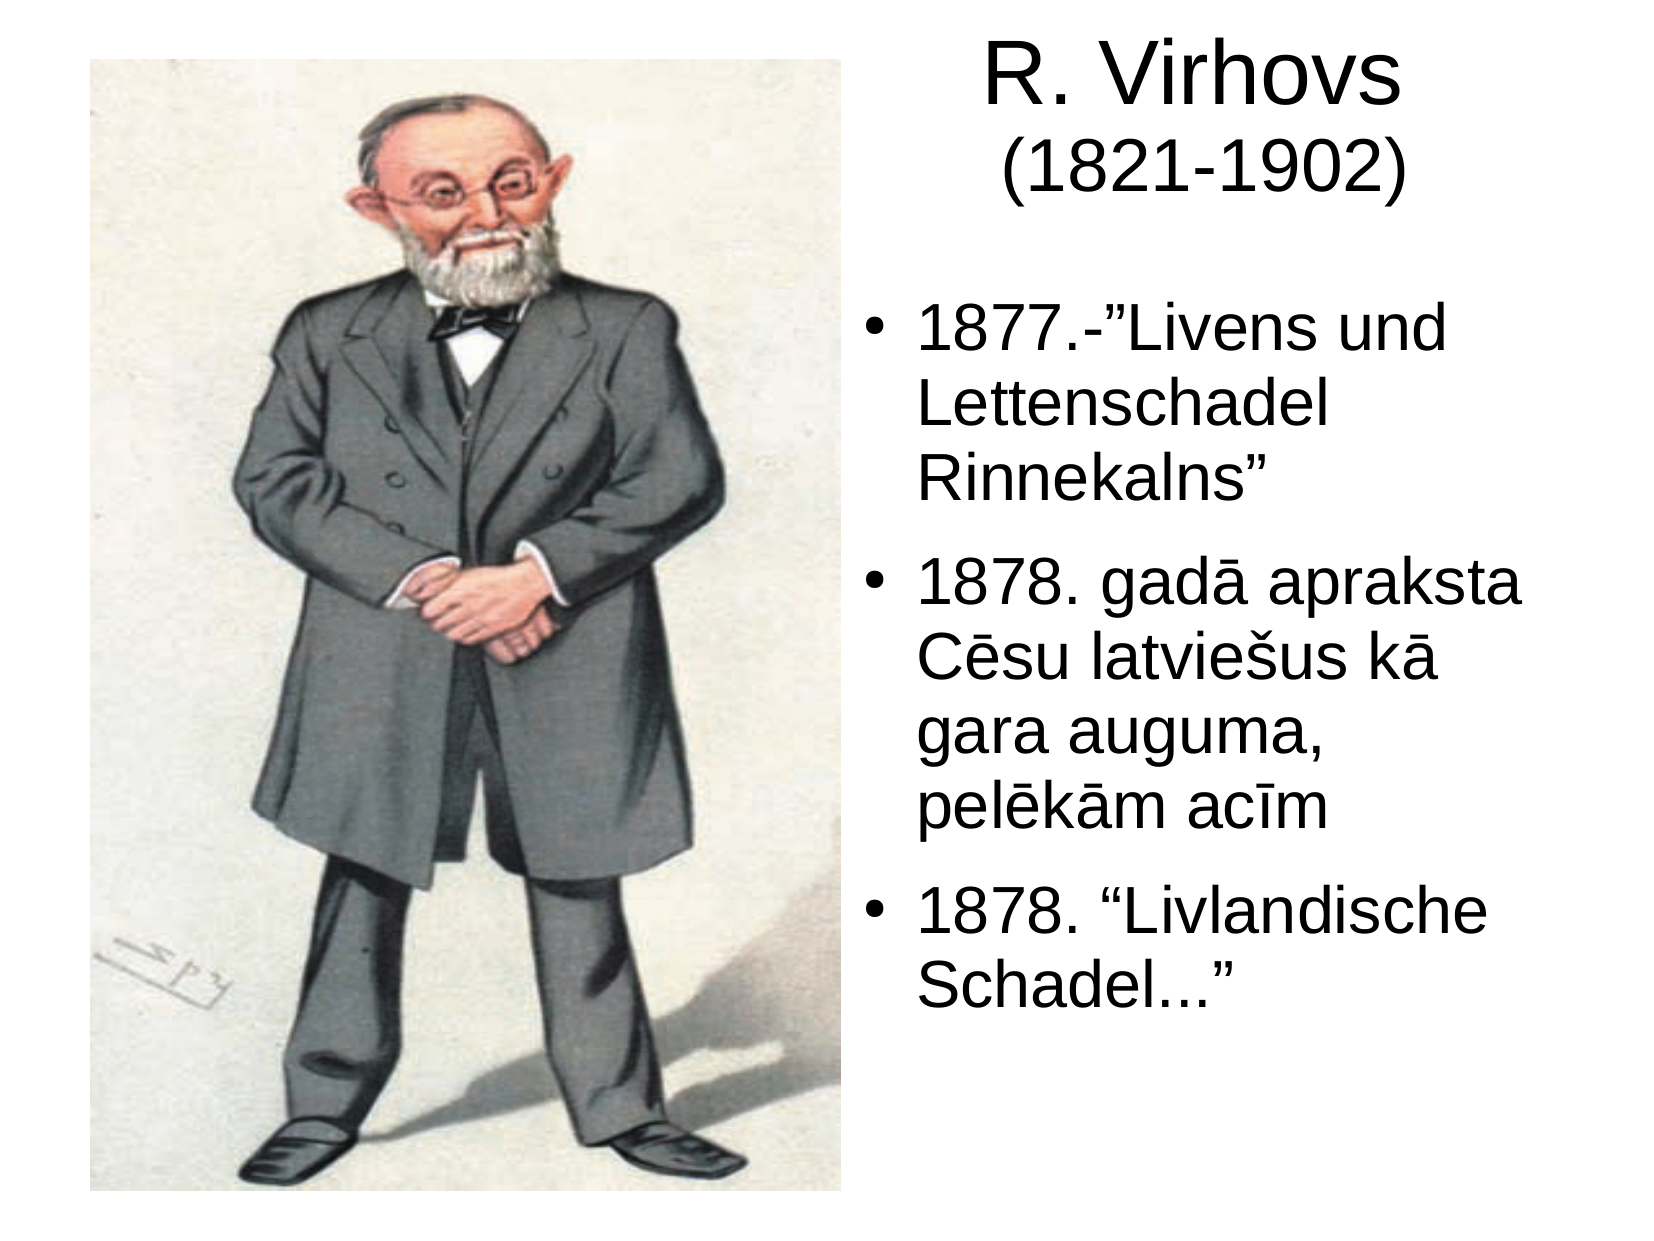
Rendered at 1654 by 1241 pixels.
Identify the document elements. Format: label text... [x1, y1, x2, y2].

picture [90, 59, 841, 1191]
title R. Virhovs (1821-1902) [840, 21, 1571, 311]
list 1877.-”Livens und Lettenschadel Rinnekalns” 1878. gadā apraksta Cēsu latviešus kā gara auguma, pelēkām acīm 1878. “Livlandische Schadel...” [845, 290, 1572, 1109]
